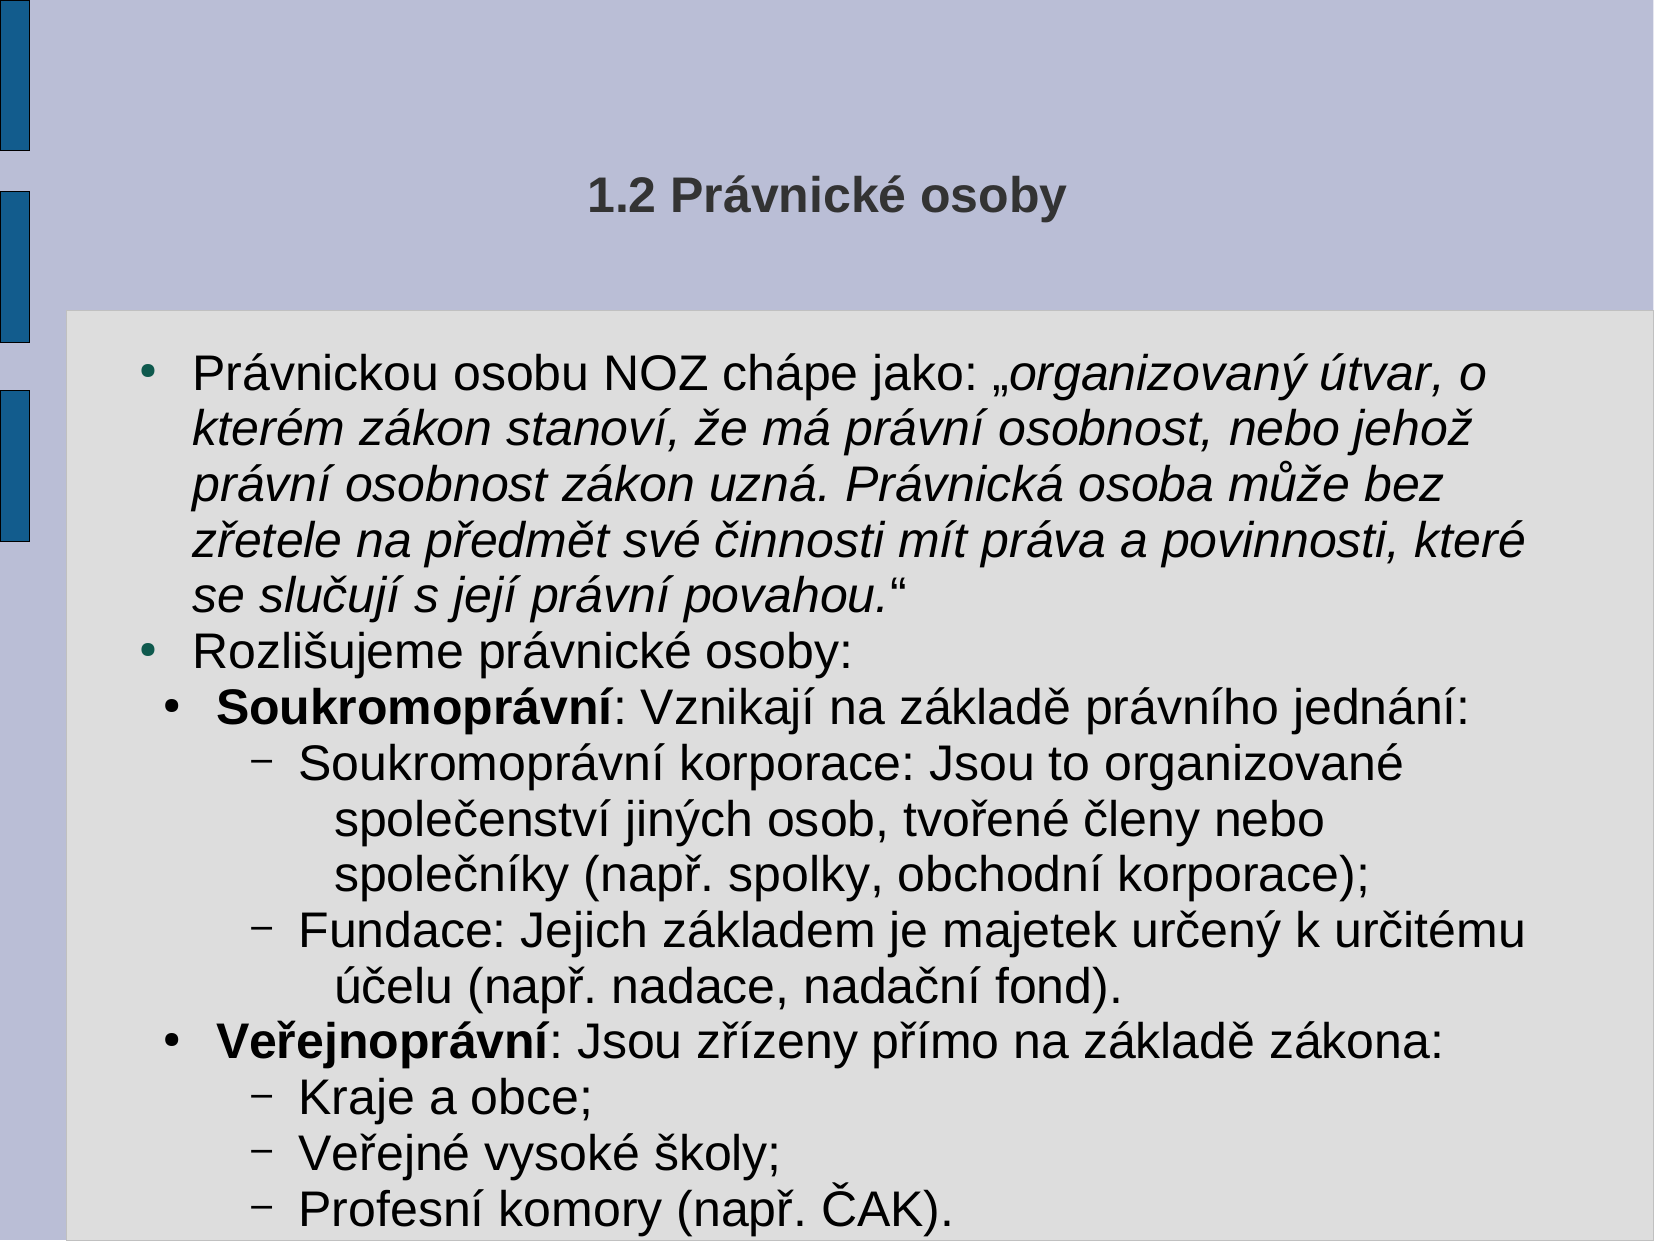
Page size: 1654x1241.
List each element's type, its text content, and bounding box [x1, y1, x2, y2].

title 1.2 Právnické osoby [121, 91, 1534, 299]
list Právnickou osobu NOZ chápe jako: „organizovaný útvar, o kterém zákon stanoví, že má právní osobnost, nebo jehož právní osobnost zákon uzná. Právnická osoba může bez zřetele na předmět své činnosti mít práva a povinnosti, které se slučují s její právní povahou.“ Rozlišujeme právnické osoby: Soukromoprávní: Vznikají na základě právního jednání: Soukromoprávní korporace: Jsou to organizované společenství jiných osob, tvořené členy nebo společníky (např. spolky, obchodní korporace); Fundace: Jejich základem je majetek určený k určitému účelu (např. nadace, nadační fond). Veřejnoprávní: Jsou zřízeny přímo na základě zákona: Kraje a obce; Veřejné vysoké školy; Profesní komory (např. ČAK). [121, 344, 1534, 1240]
